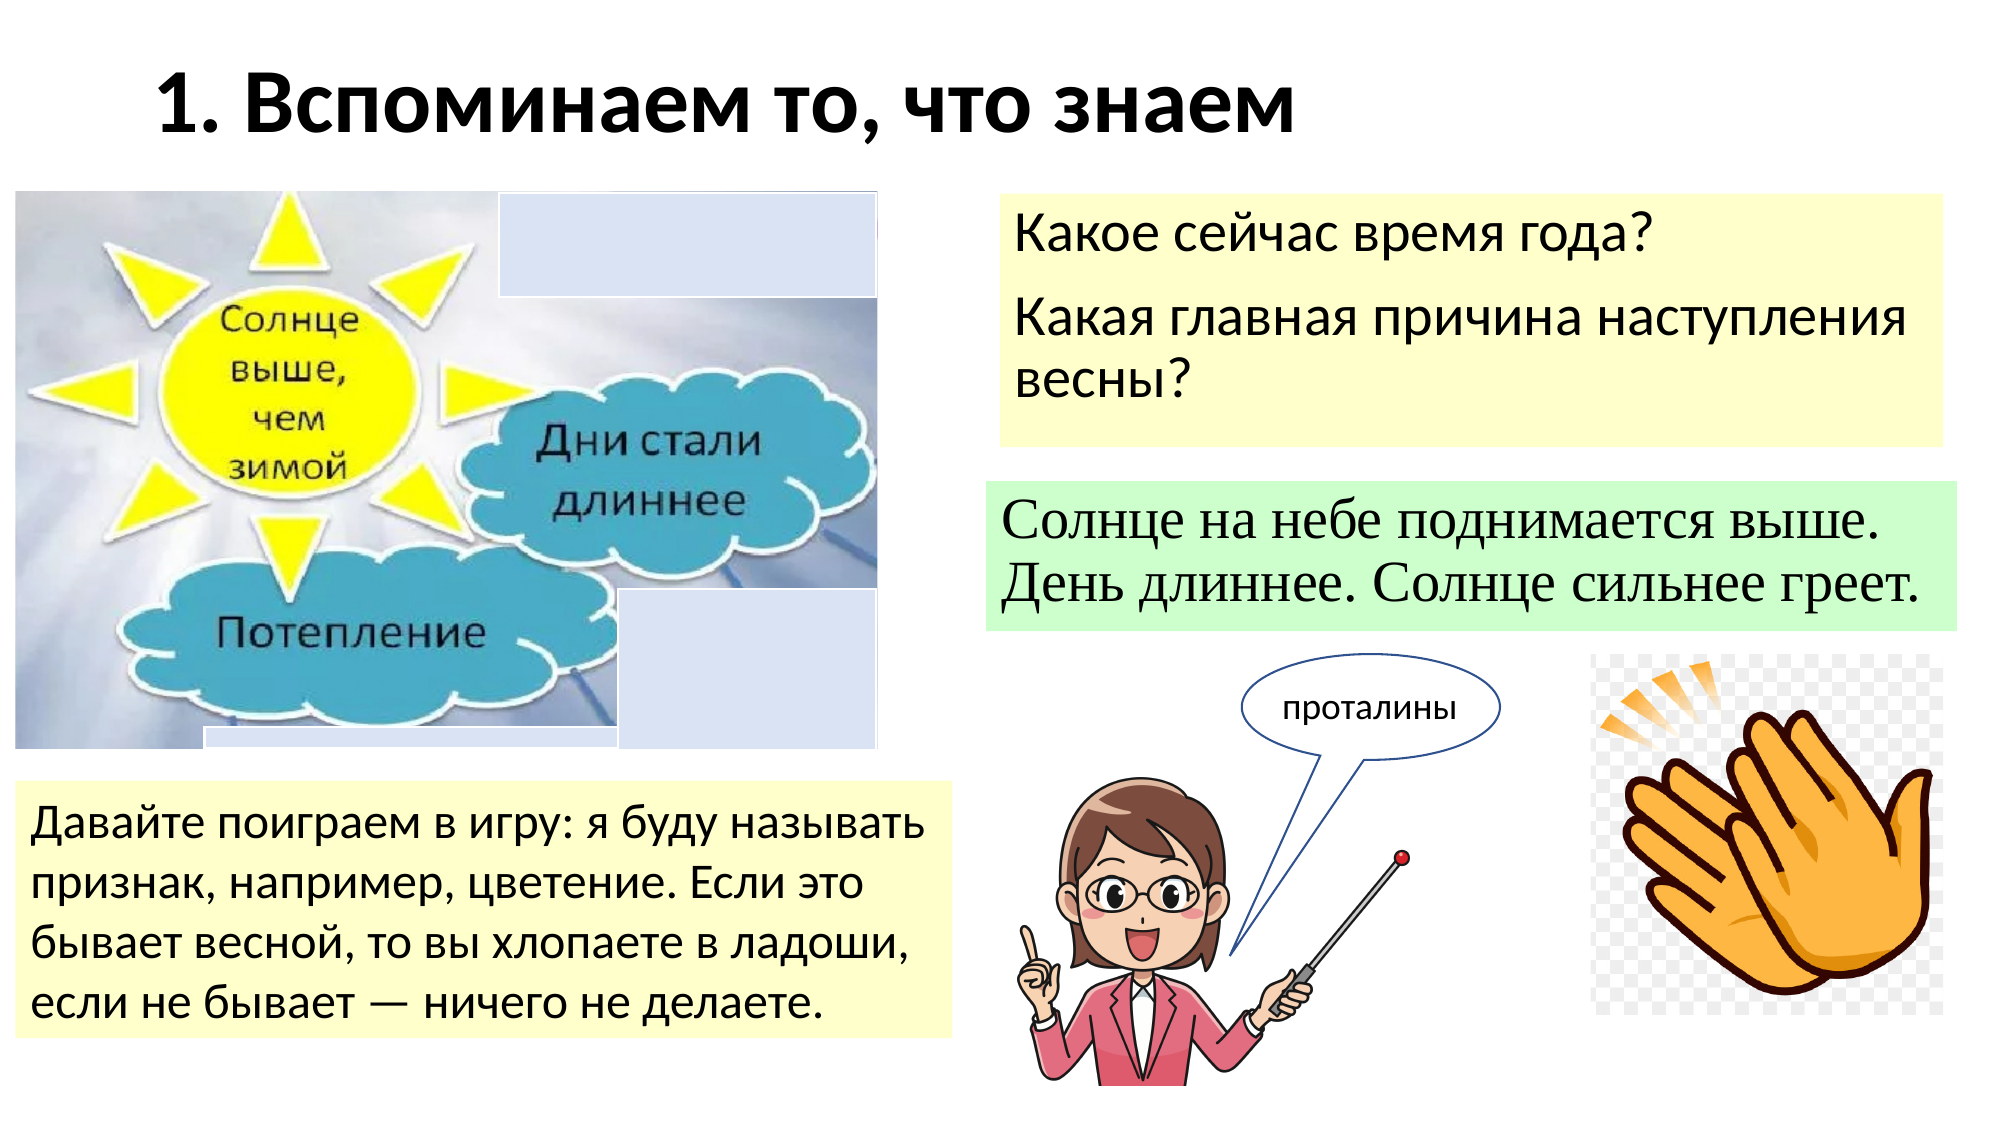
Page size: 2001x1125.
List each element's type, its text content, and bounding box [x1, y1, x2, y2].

text_box [499, 193, 876, 297]
text_box Давайте поиграем в игру: я буду называть признак, например, цветение. Если это бывает весной, то вы хлопаете в ладоши, если не бывает — ничего не делаете. [15, 780, 953, 1039]
picture [1240, 777, 1350, 937]
title 1. Вспоминаем то, что знаем [137, 36, 1863, 169]
list Какое сейчас время года? Какая главная причина наступления весны? [999, 193, 1944, 448]
picture [1590, 654, 1944, 1015]
picture [15, 191, 878, 749]
text_box Солнце на небе поднимается выше. День длиннее. Солнце сильнее греет. [986, 481, 1957, 632]
text_box [205, 589, 876, 750]
picture [1017, 777, 1410, 1086]
text_box проталины [1267, 674, 1475, 735]
